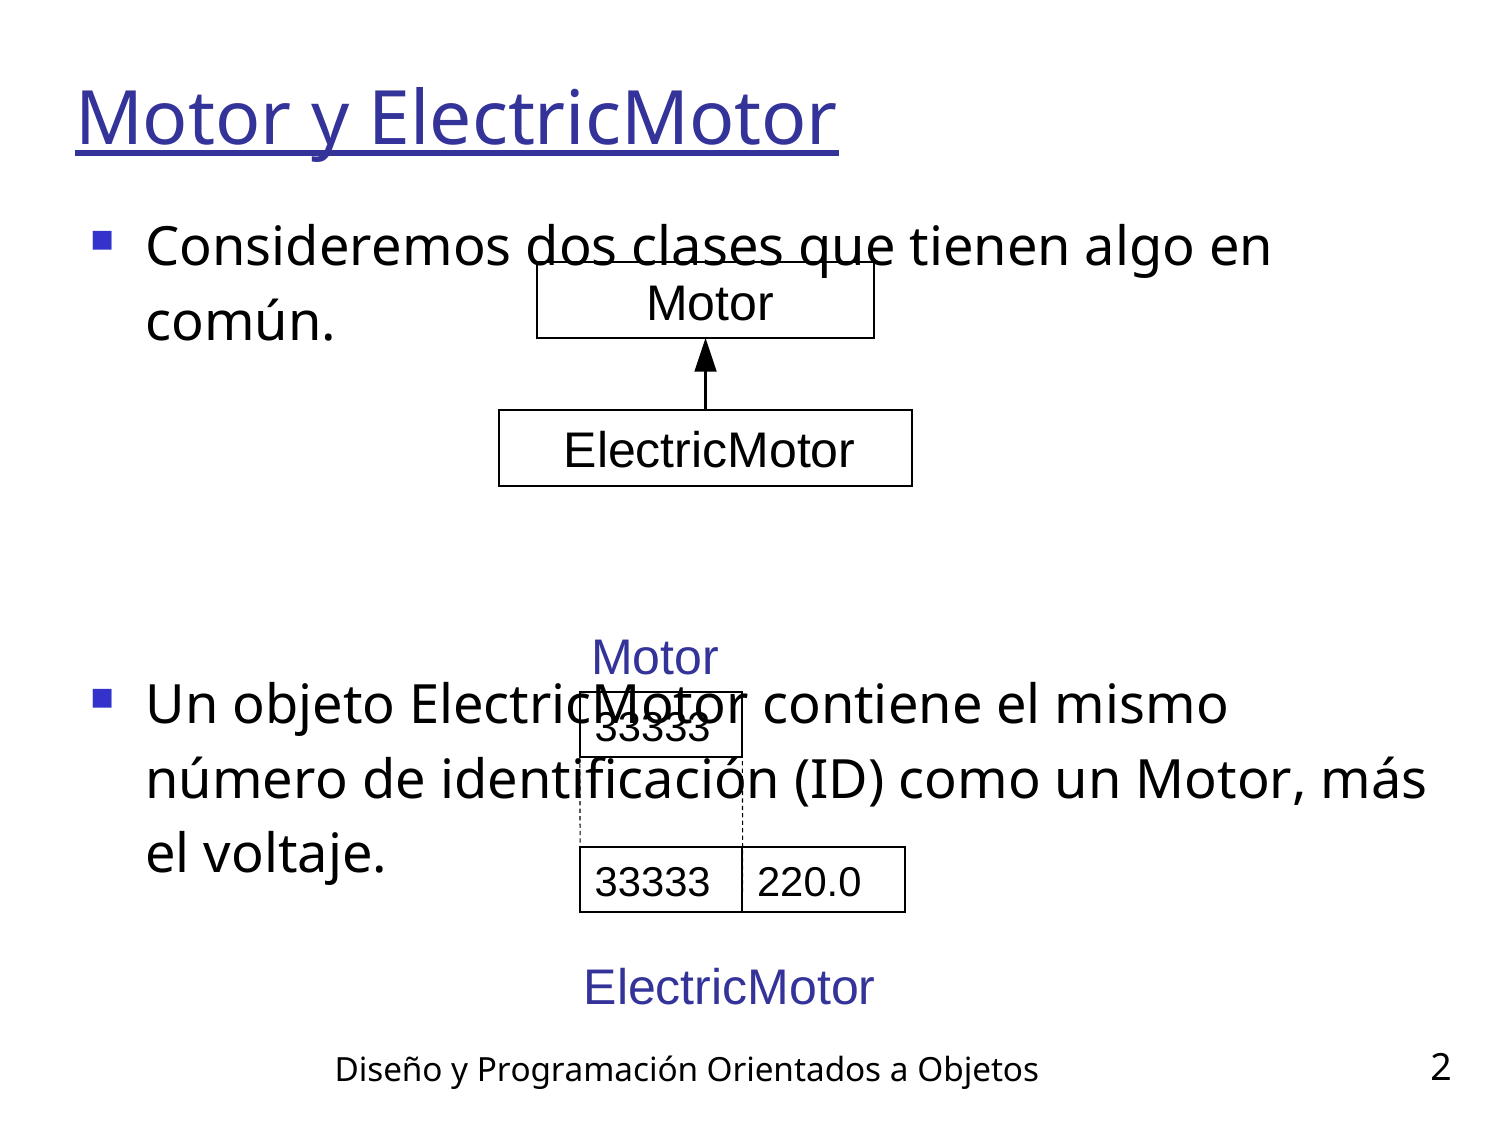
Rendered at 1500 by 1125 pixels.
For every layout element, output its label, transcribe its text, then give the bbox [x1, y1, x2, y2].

text_box 220.0 [743, 846, 905, 913]
text_box Motor [542, 616, 768, 693]
title Motor y ElectricMotor [75, 30, 1466, 193]
text_box ElectricMotor [442, 946, 1018, 1023]
text_box 33333 [579, 846, 743, 913]
list Consideremos dos clases que tienen algo en común. Un objeto ElectricMotor contiene el mismo número de identificación (ID) como un Motor, más el voltaje. [75, 199, 1462, 1077]
text_box 33333 [579, 693, 743, 758]
